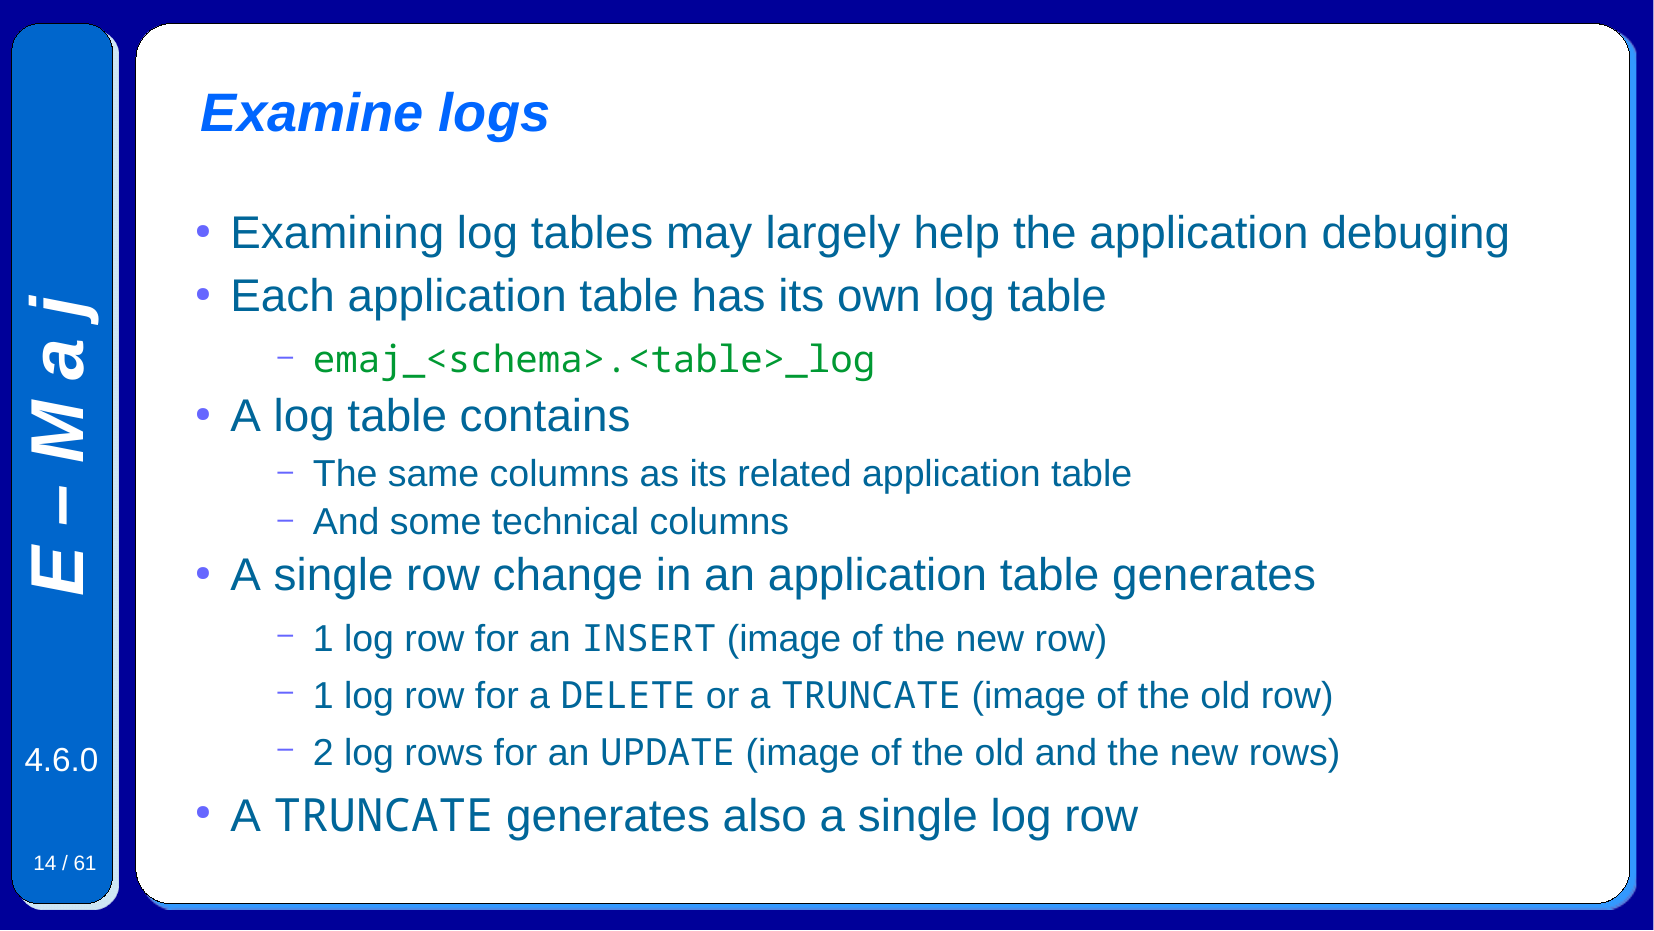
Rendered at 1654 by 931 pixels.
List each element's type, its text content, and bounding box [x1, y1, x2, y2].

title Examine logs [200, 34, 1575, 191]
list Examining log tables may largely help the application debuging Each application table has its own log table emaj_<schema>.<table>_log A log table contains The same columns as its related application table And some technical columns A single row change in an application table generates 1 log row for an INSERT (image of the new row) 1 log row for a DELETE or a TRUNCATE (image of the old row) 2 log rows for an UPDATE (image of the old and the new rows) A TRUNCATE generates also a single log row [177, 206, 1587, 867]
